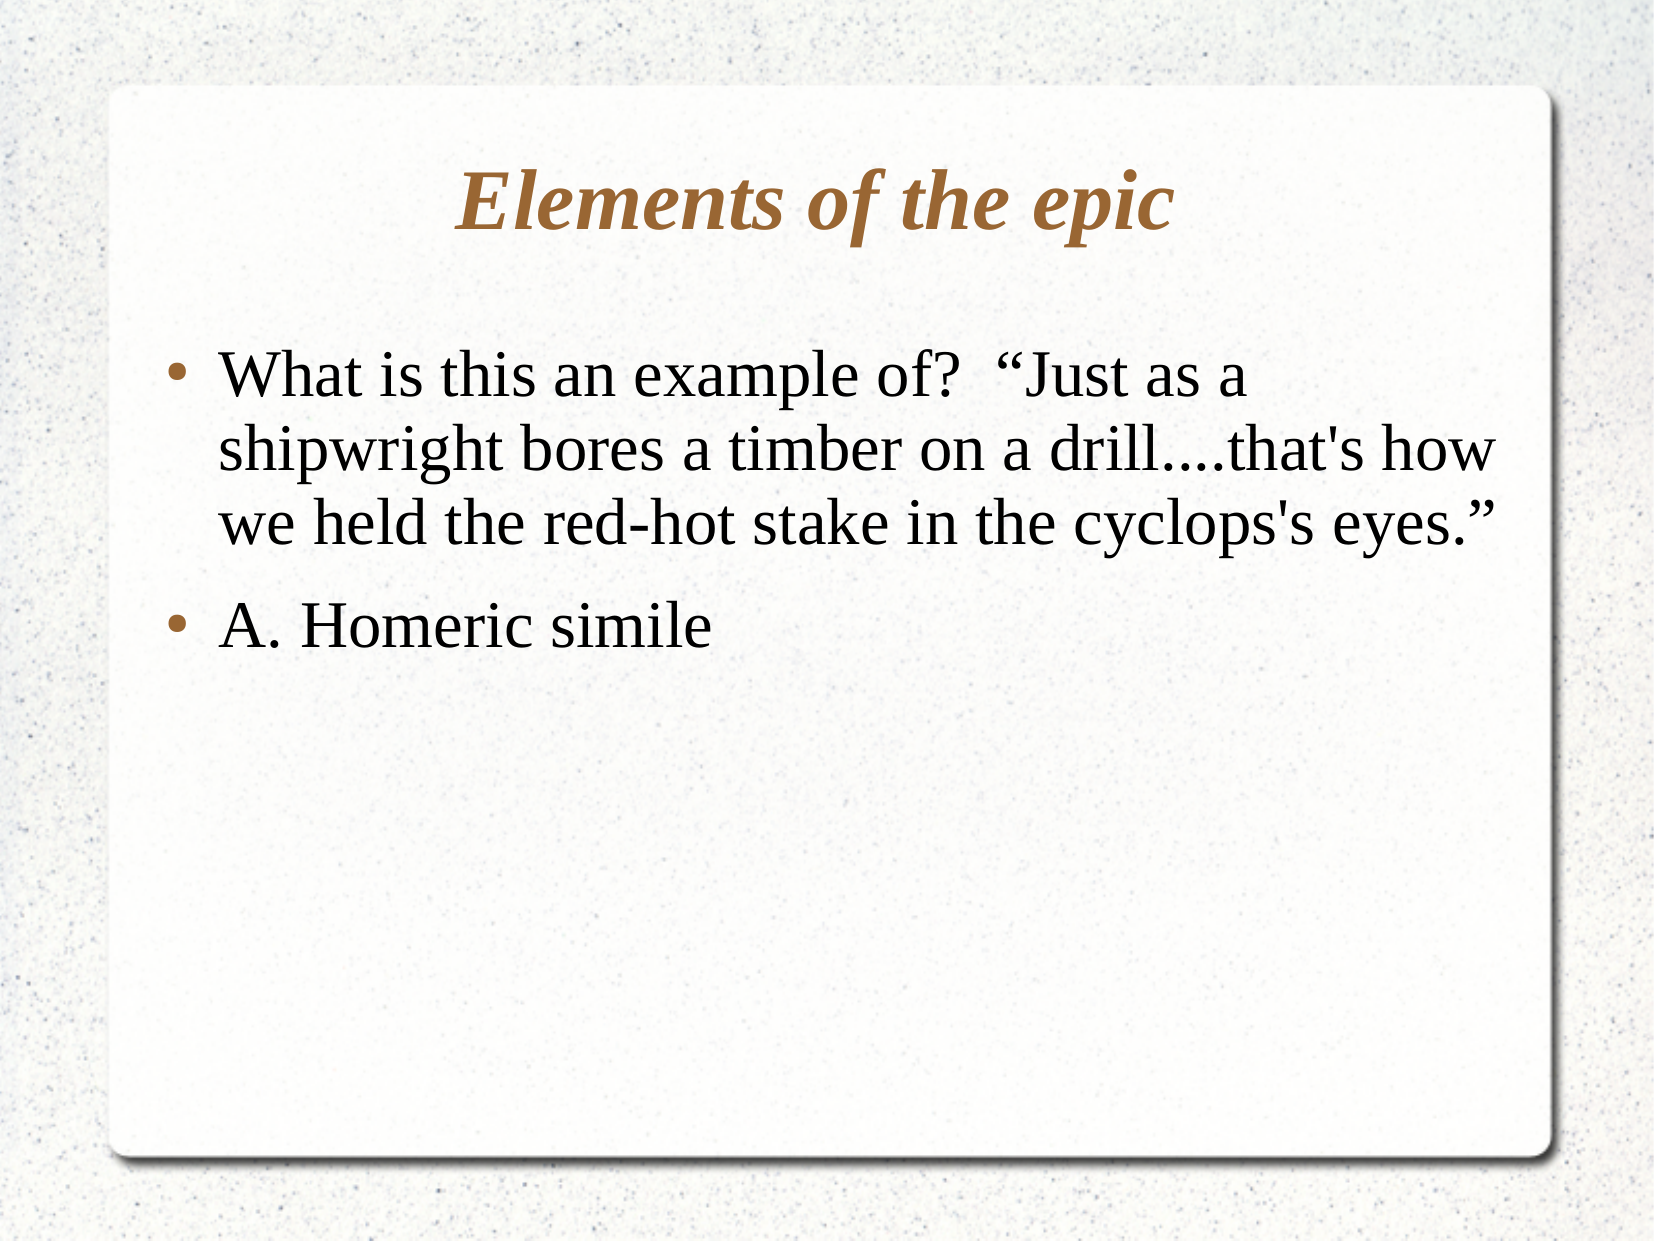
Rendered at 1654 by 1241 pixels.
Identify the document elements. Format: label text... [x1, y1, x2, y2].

picture [0, 0, 1654, 1241]
title Elements of the epic [118, 104, 1536, 297]
list What is this an example of? “Just as a shipwright bores a timber on a drill....that's how we held the red-hot stake in the cyclops's eyes.” A. Homeric simile [147, 336, 1506, 972]
